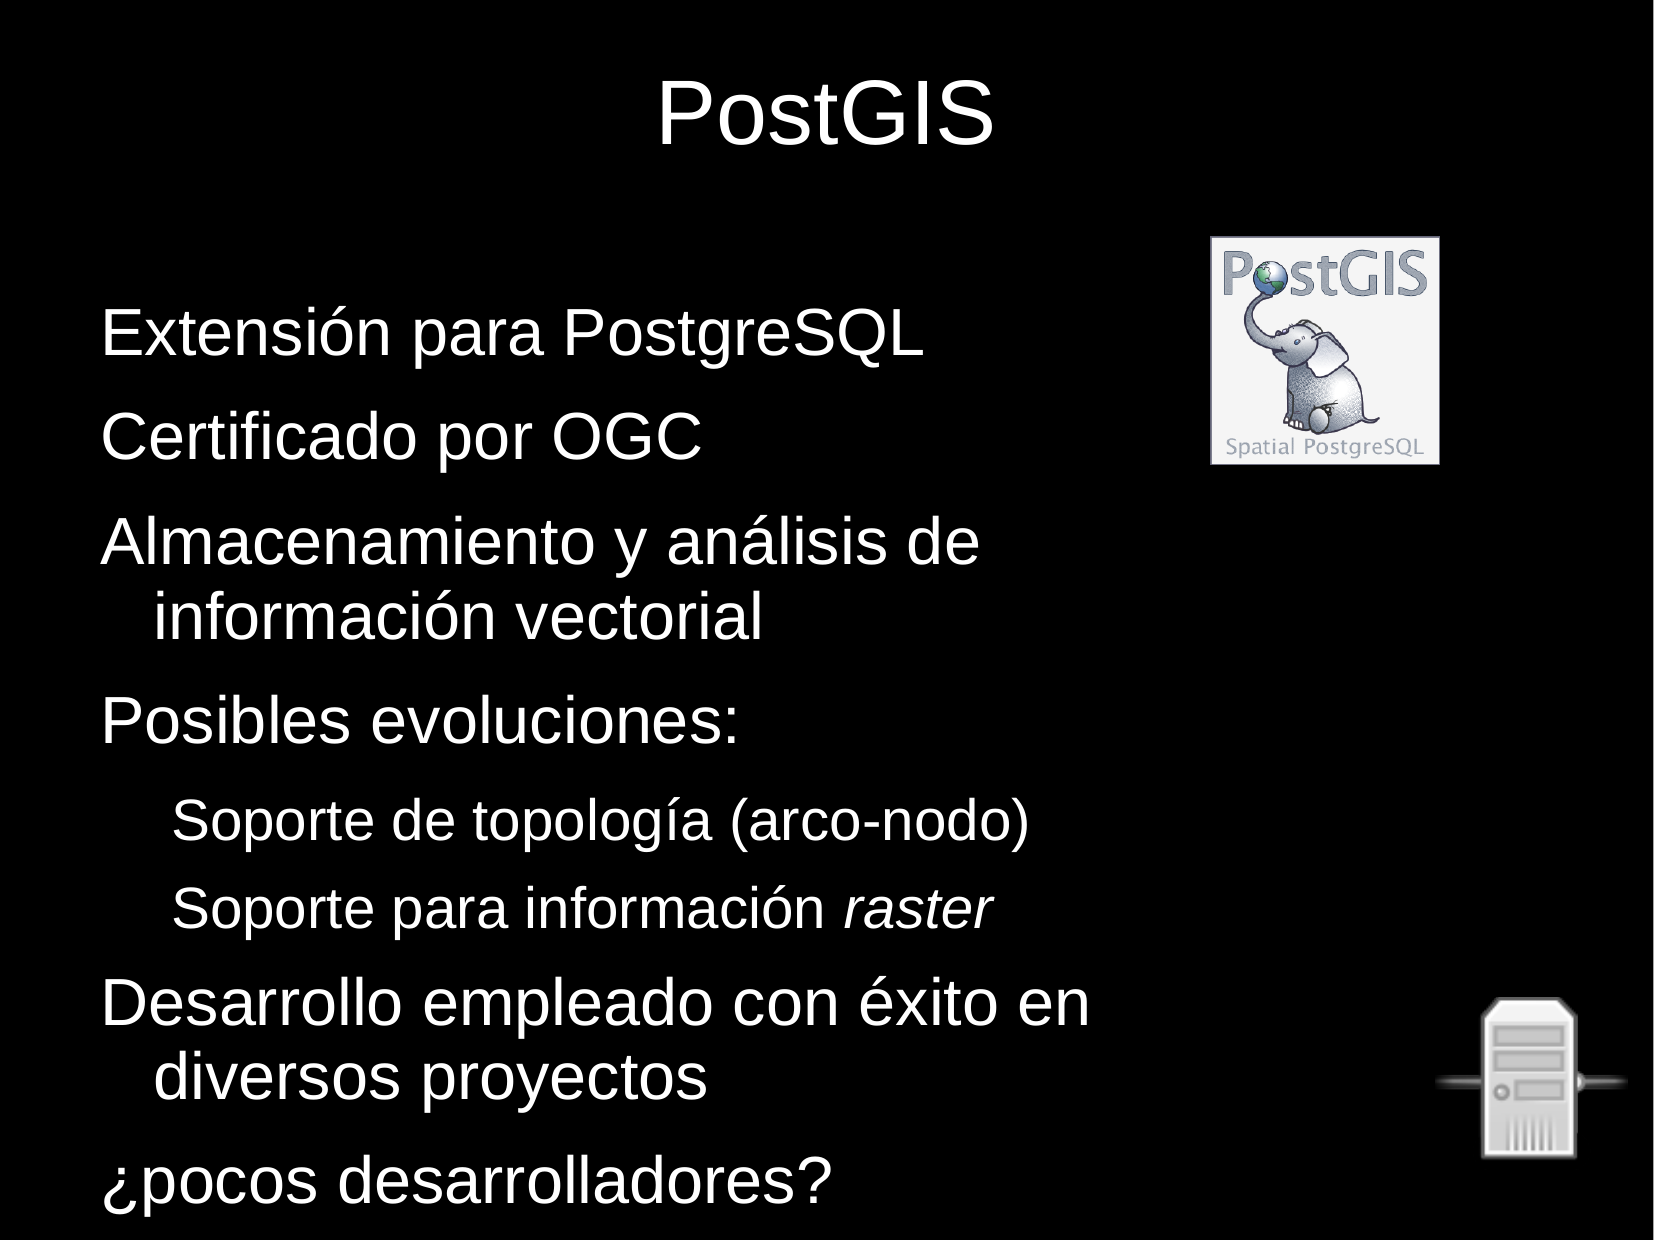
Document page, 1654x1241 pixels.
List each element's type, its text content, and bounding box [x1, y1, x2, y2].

picture [1435, 997, 1628, 1172]
title PostGIS [82, 49, 1571, 178]
list Extensión para PostgreSQL Certificado por OGC Almacenamiento y análisis de información vectorial Posibles evoluciones: Soporte de topología (arco-nodo) Soporte para información raster Desarrollo empleado con éxito en diversos proyectos ¿pocos desarrolladores? [82, 295, 1571, 1219]
picture [1210, 236, 1440, 466]
